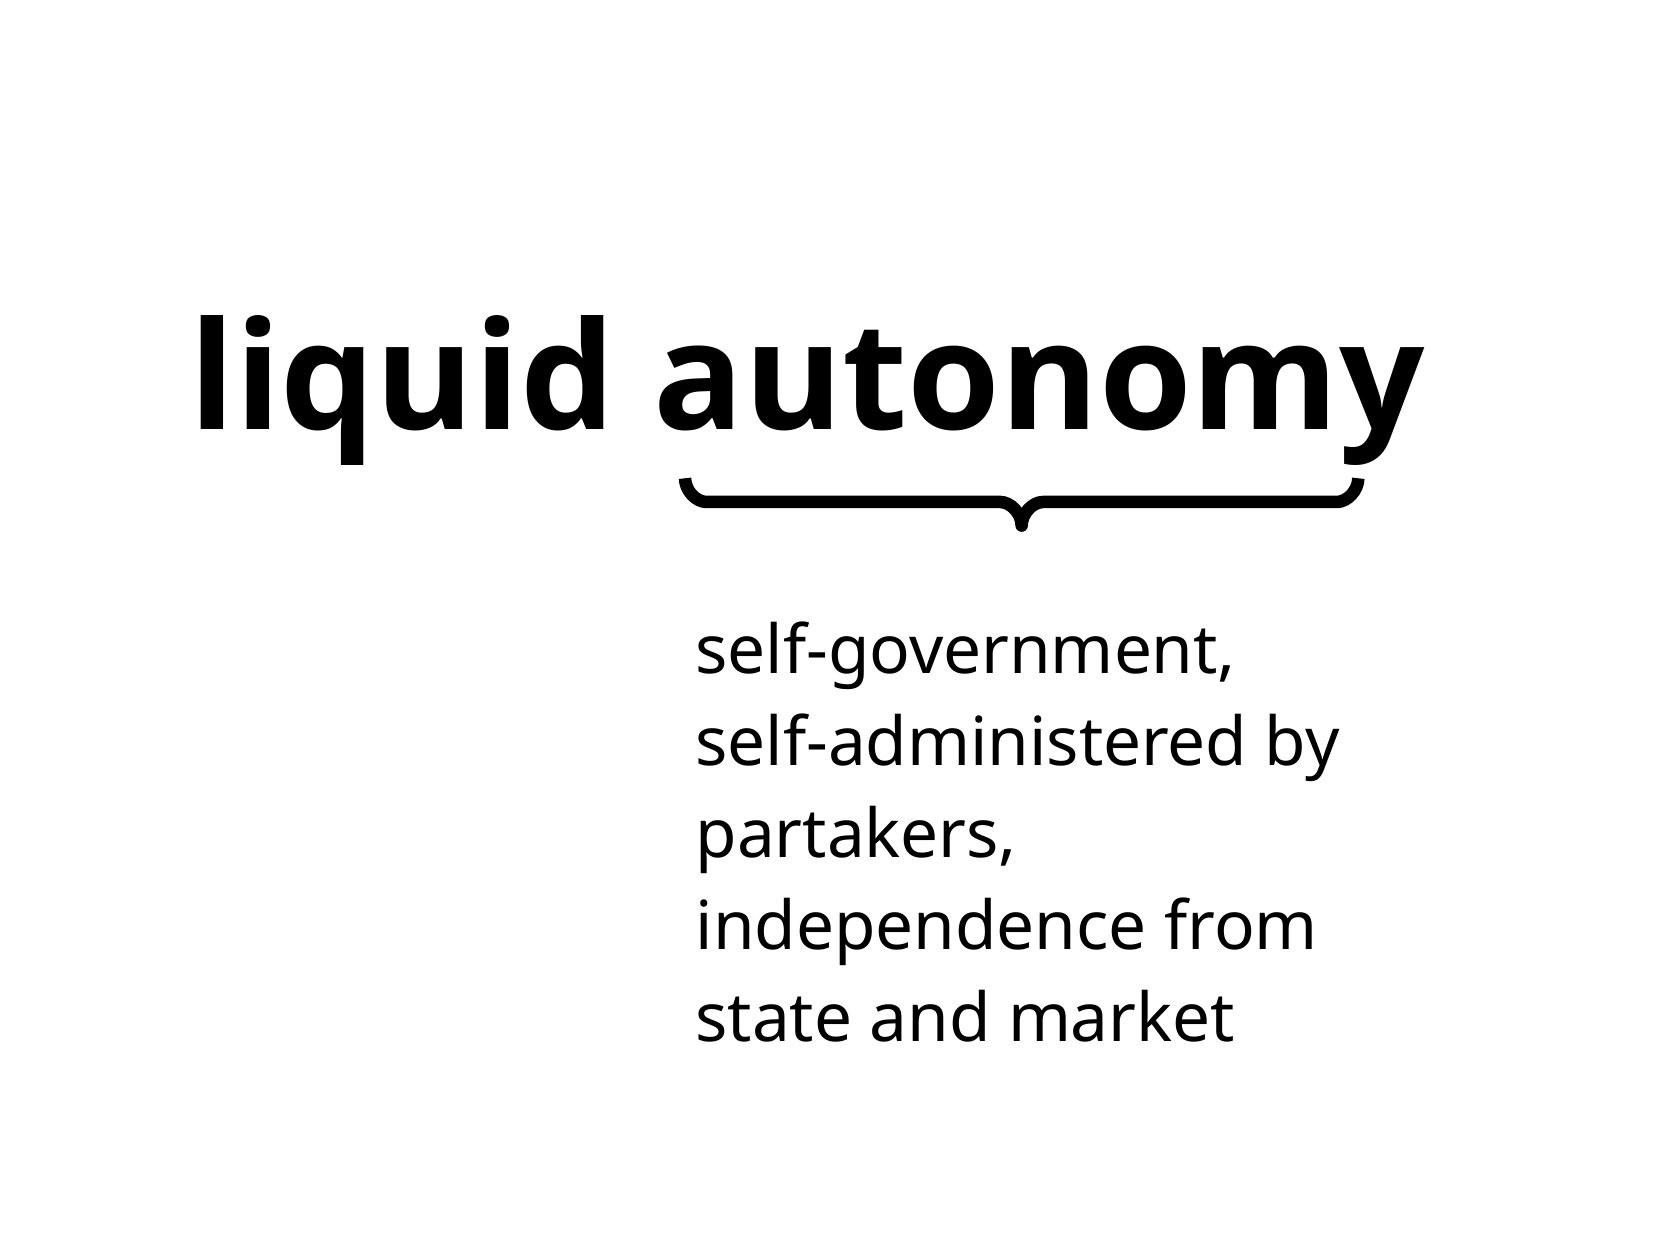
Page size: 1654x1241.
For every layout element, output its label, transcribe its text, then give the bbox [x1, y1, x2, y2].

title liquid autonomy [82, 267, 1571, 475]
list self-government, self-administered by partakers, independence from state and market [631, 498, 1577, 1158]
